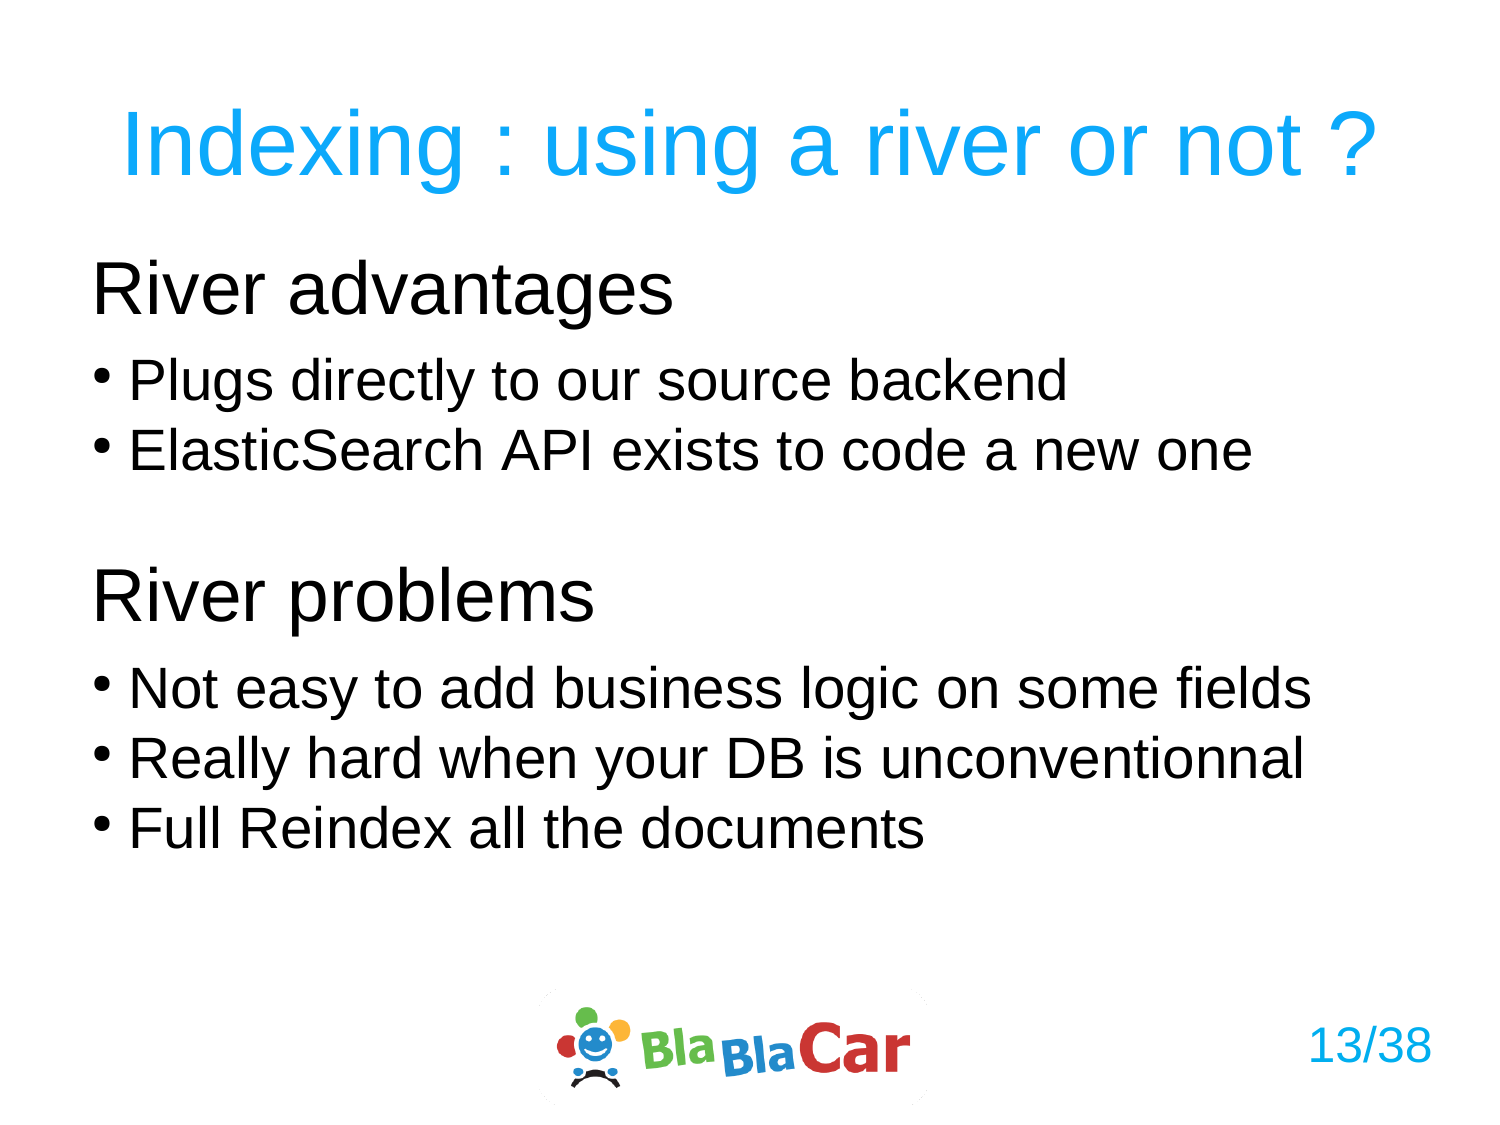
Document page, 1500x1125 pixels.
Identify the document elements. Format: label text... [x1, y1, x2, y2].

text_box Not easy to add business logic on some fields Really hard when your DB is unconventionnal Full Reindex all the documents [76, 642, 1424, 868]
title Indexing : using a river or not ? [75, 45, 1426, 233]
text_box Plugs directly to our source backend ElasticSearch API exists to code a new one [76, 334, 1424, 491]
text_box River problems [76, 538, 1424, 642]
text_box River advantages [76, 231, 1424, 334]
